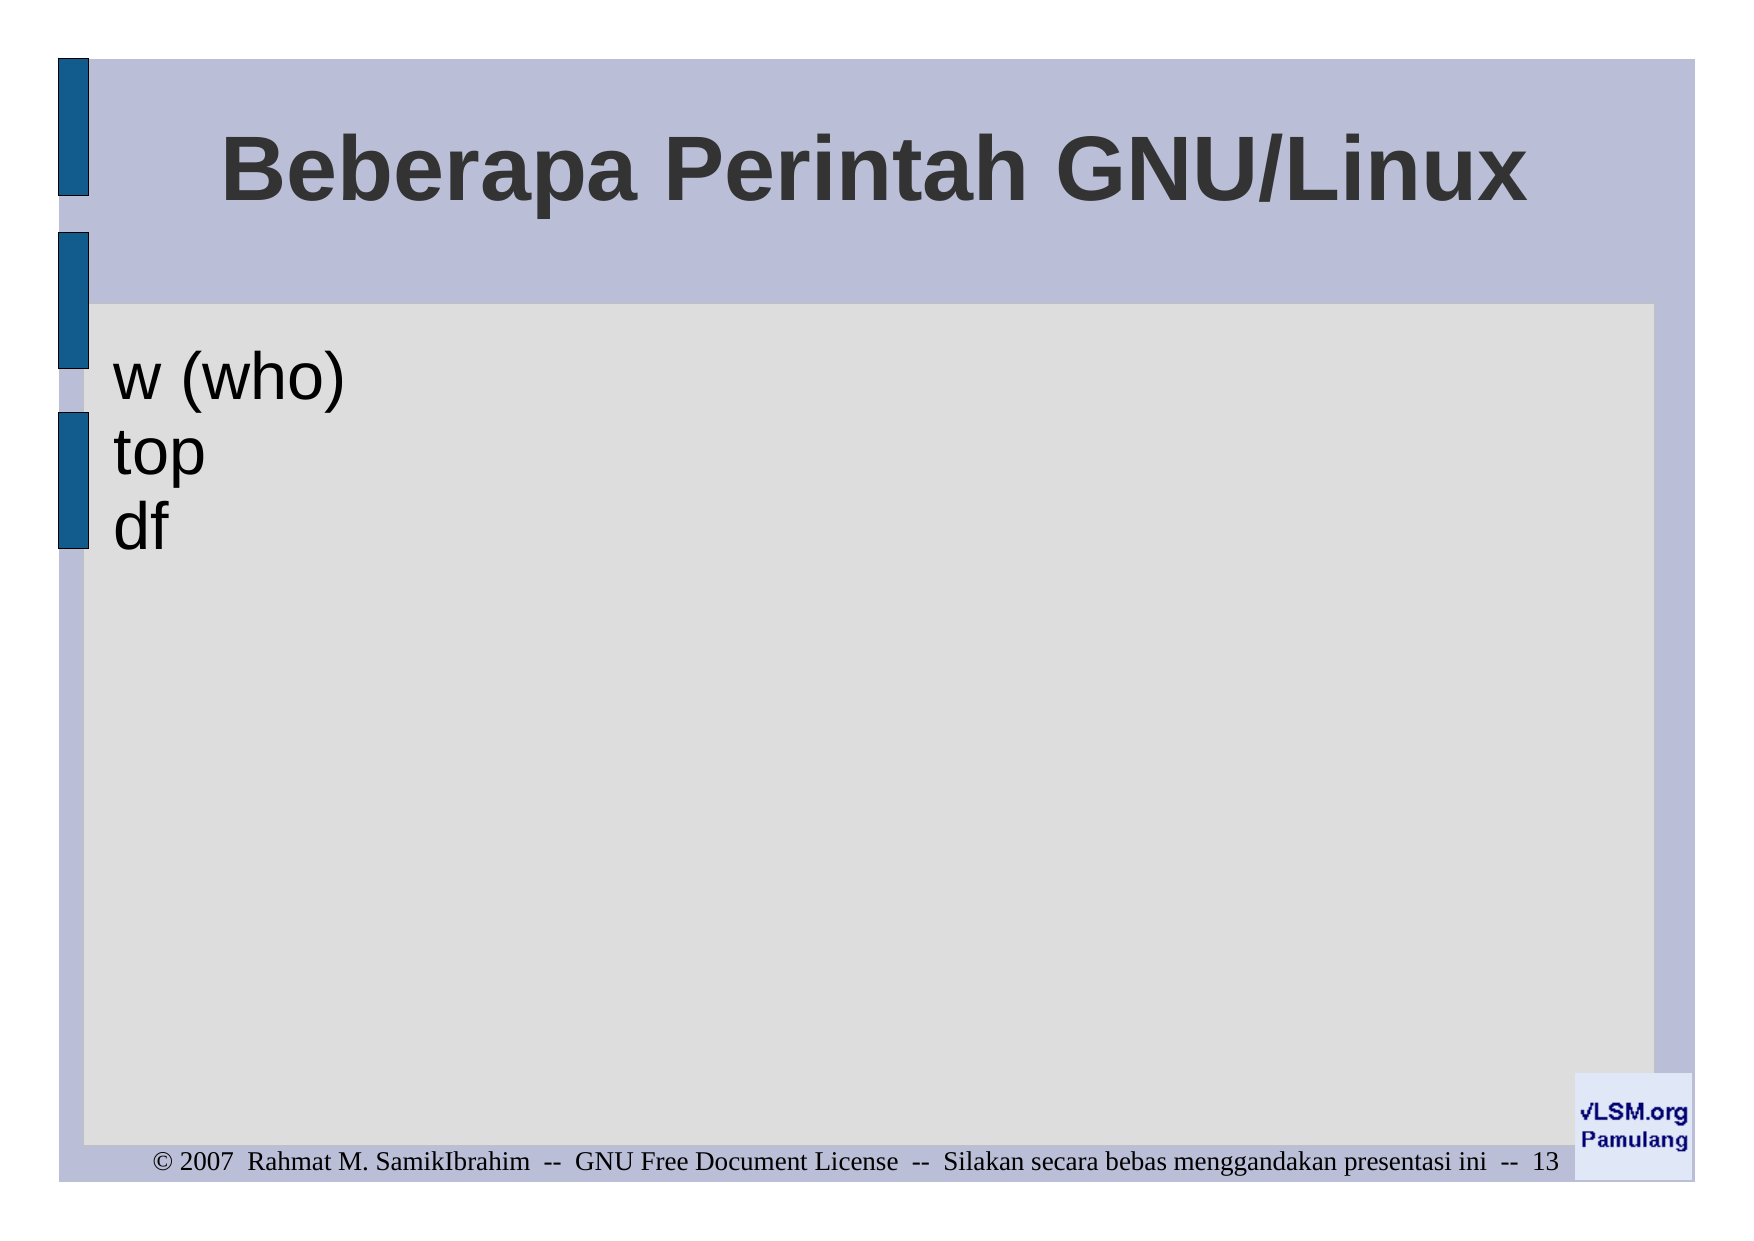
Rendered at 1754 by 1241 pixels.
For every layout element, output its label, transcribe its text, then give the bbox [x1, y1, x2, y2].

list w (who) top df [96, 339, 1656, 922]
title Beberapa Perintah GNU/Linux [95, 74, 1655, 263]
picture [1575, 1073, 1692, 1180]
